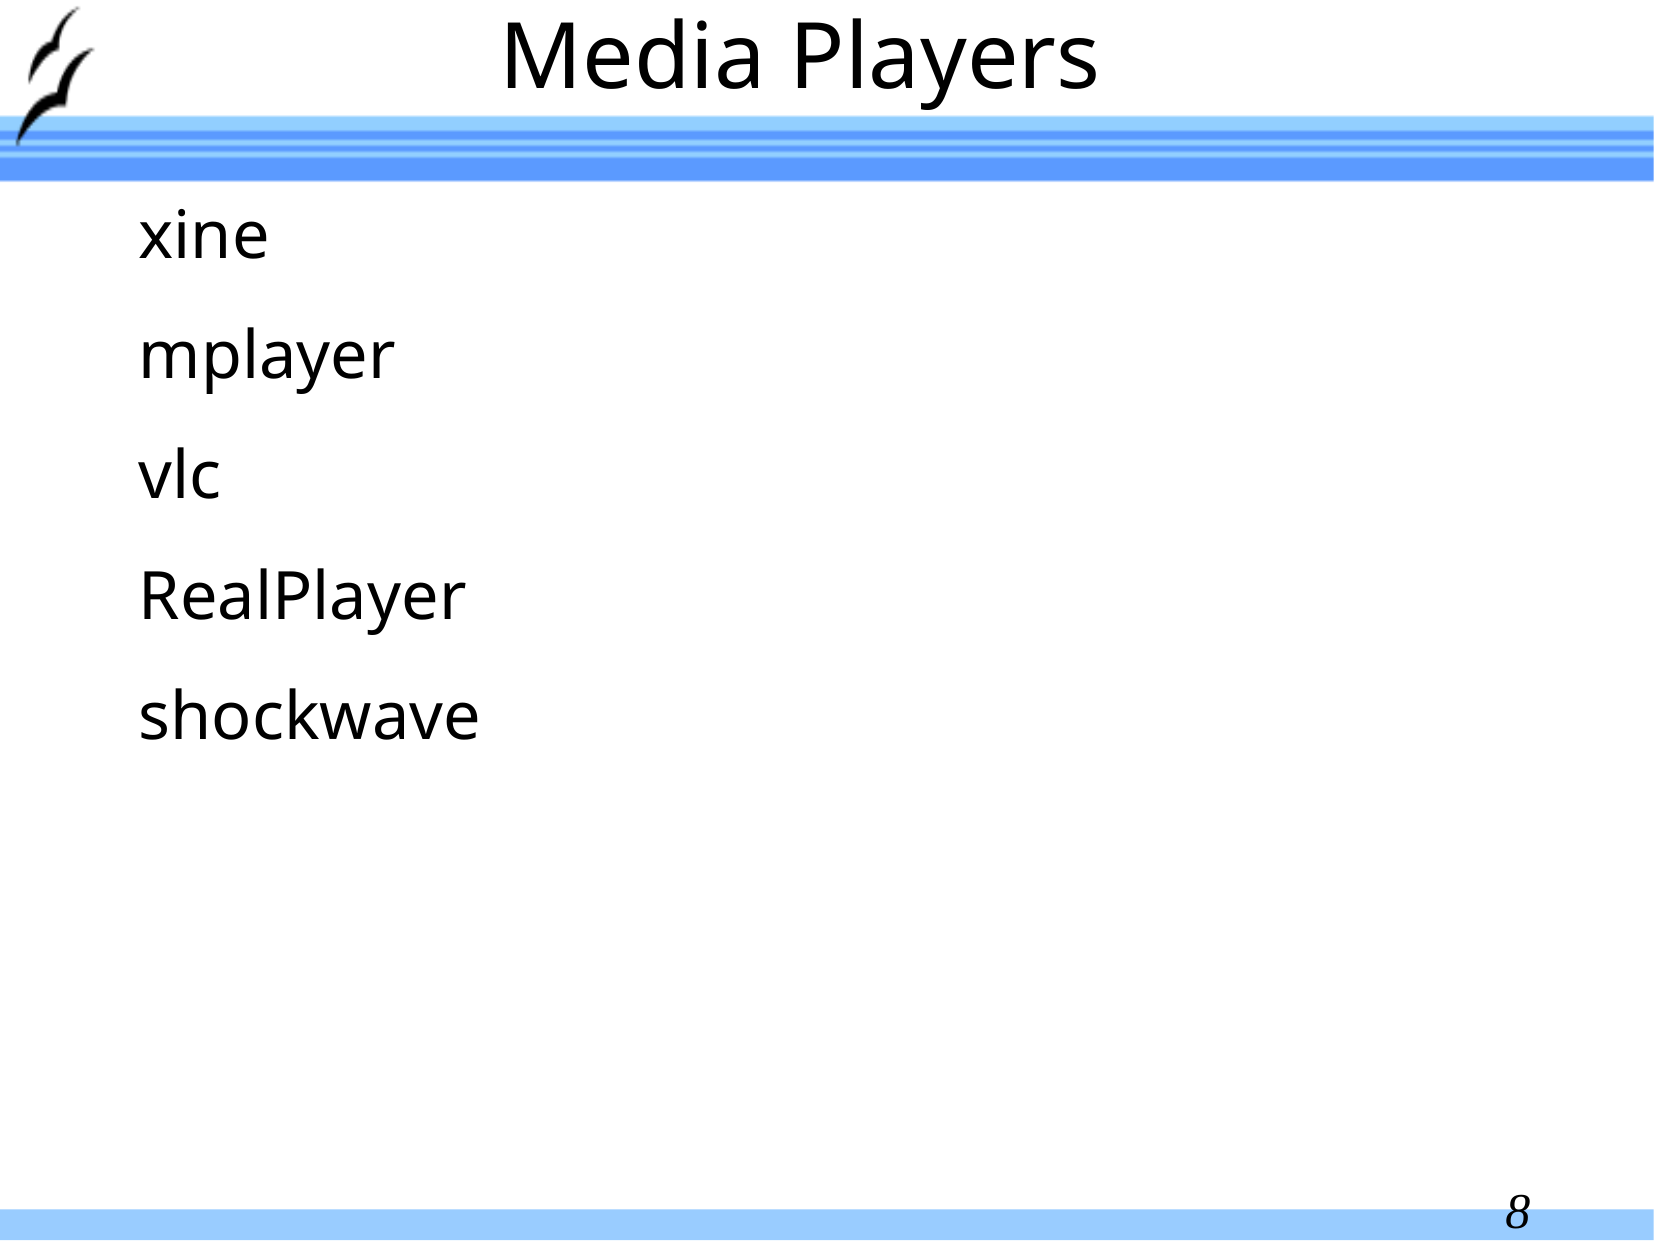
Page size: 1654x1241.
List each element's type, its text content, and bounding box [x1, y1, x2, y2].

title Media Players [94, 0, 1507, 121]
picture [0, 0, 1654, 188]
list xine mplayer vlc RealPlayer shockwave [120, 187, 1533, 1195]
